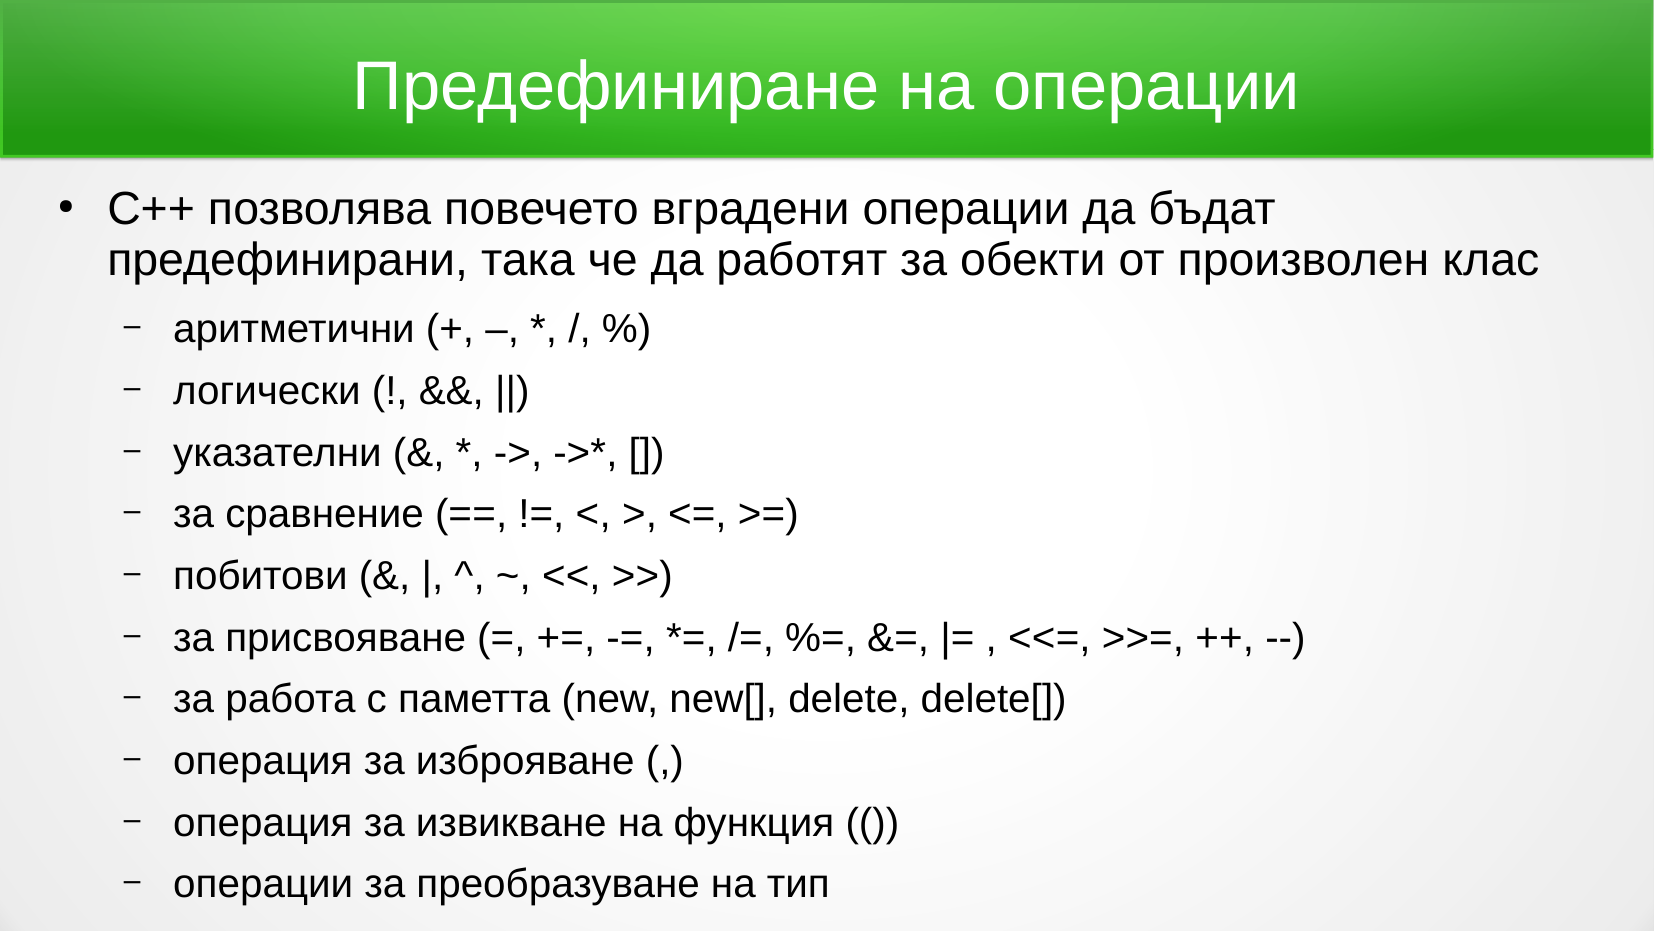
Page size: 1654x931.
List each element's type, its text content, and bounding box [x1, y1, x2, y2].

list C++ позволява повечето вградени операции да бъдат предефинирани, така че да работят за обекти от произволен клас аритметични (+, –, *, /, %) логически (!, &&, ||) указателни (&, *, ->, ->*, []) за сравнение (==, !=, <, >, <=, >=) побитови (&, |, ^, ~, <<, >>) за присвояване (=, +=, -=, *=, /=, %=, &=, |= , <<=, >>=, ++, --) за работа с паметта (new, new[], delete, delete[]) операция за изброяване (,) операция за извикване на функция (()) операции за преобразуване на тип [41, 182, 1630, 910]
title Предефиниране на операции [82, 37, 1571, 135]
